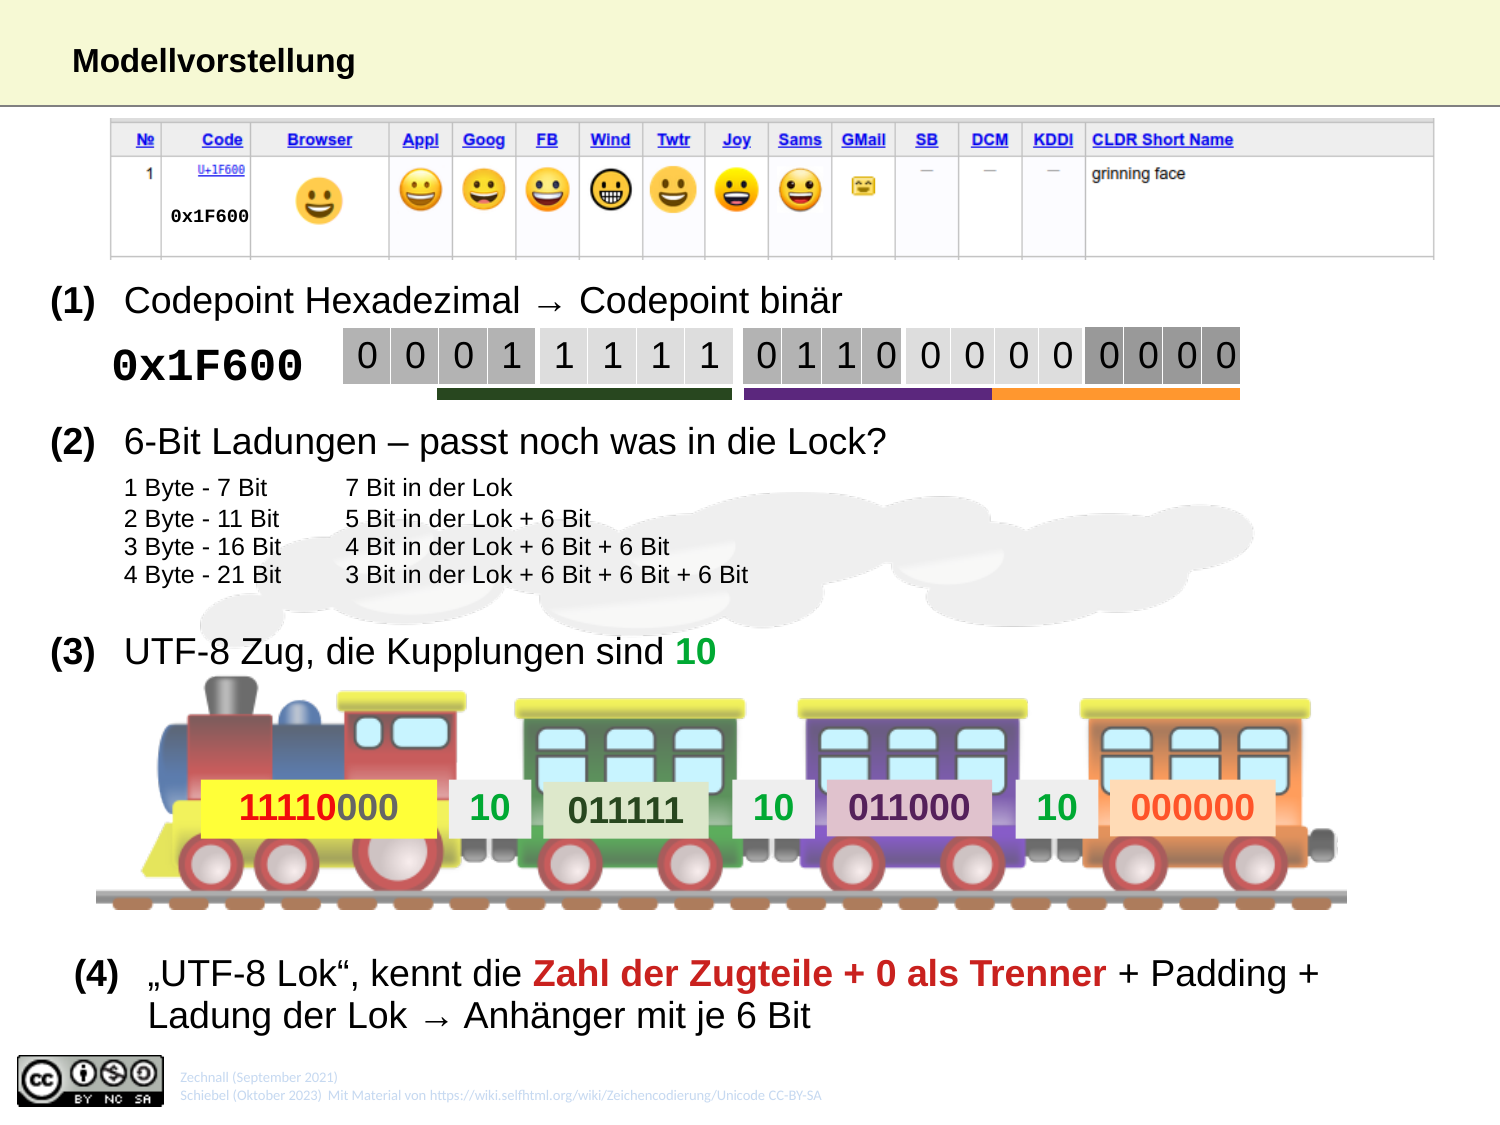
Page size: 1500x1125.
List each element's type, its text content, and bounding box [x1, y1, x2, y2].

table_header 1 [685, 328, 733, 384]
table_header 0 [951, 328, 994, 384]
picture [17, 1055, 164, 1107]
table_header 0 [1163, 327, 1201, 384]
table_header 0 [862, 328, 901, 384]
text_box 10 [732, 779, 815, 839]
table_header 0 [439, 328, 487, 384]
table_header 1 [822, 328, 861, 384]
table_header 0 [1085, 327, 1123, 384]
text_box (4) „UTF-8 Lok“, kennt die Zahl der Zugteile + 0 als Trenner + Padding + Ladung der Lok → Anhänger mit je 6 Bit [59, 944, 1335, 1044]
text_box 000000 [1110, 779, 1276, 837]
table_header 0 [743, 328, 781, 384]
table_header 0 [391, 328, 438, 384]
table_header 1 [540, 328, 587, 384]
table_header 1 [488, 328, 535, 384]
table_header 0 [1124, 327, 1162, 384]
table_header 1 [588, 328, 636, 384]
table_header 1 [637, 328, 684, 384]
table_header 1 [782, 328, 821, 384]
text_box 11110000 [200, 779, 438, 839]
table_header 0 [1202, 327, 1240, 384]
text_box Modellvorstellung [57, 35, 733, 95]
table_header 0 [343, 328, 390, 384]
table_header 0 [906, 328, 950, 384]
text_box 0x1F600 [96, 334, 319, 402]
text_box (2) 6-Bit Ladungen – passt noch was in die Lock? 1 Byte - 7 Bit 7 Bit in der Lok 2 Byte - 11 Bit 5 Bit in der Lok + 6 Bit 3 Byte - 16 Bit 4 Bit in der Lok + 6 Bit + 6 Bit 4 Byte - 21 Bit 3 Bit in der Lok + 6 Bit + 6 Bit + 6 Bit (3) UTF-8 Zug, die Kupplungen sind 10 [35, 413, 1465, 681]
table_header 0 [995, 328, 1038, 384]
text_box 10 [448, 779, 532, 839]
picture [105, 118, 1441, 260]
text_box 0x1F600 [155, 200, 284, 237]
picture [96, 681, 1347, 910]
text_box (1) Codepoint Hexadezimal → Codepoint binär [35, 271, 1004, 371]
text_box 011000 [826, 779, 993, 837]
table_header 0 [1039, 328, 1082, 384]
text_box 011111 [543, 781, 709, 839]
text_box 10 [1015, 779, 1099, 839]
